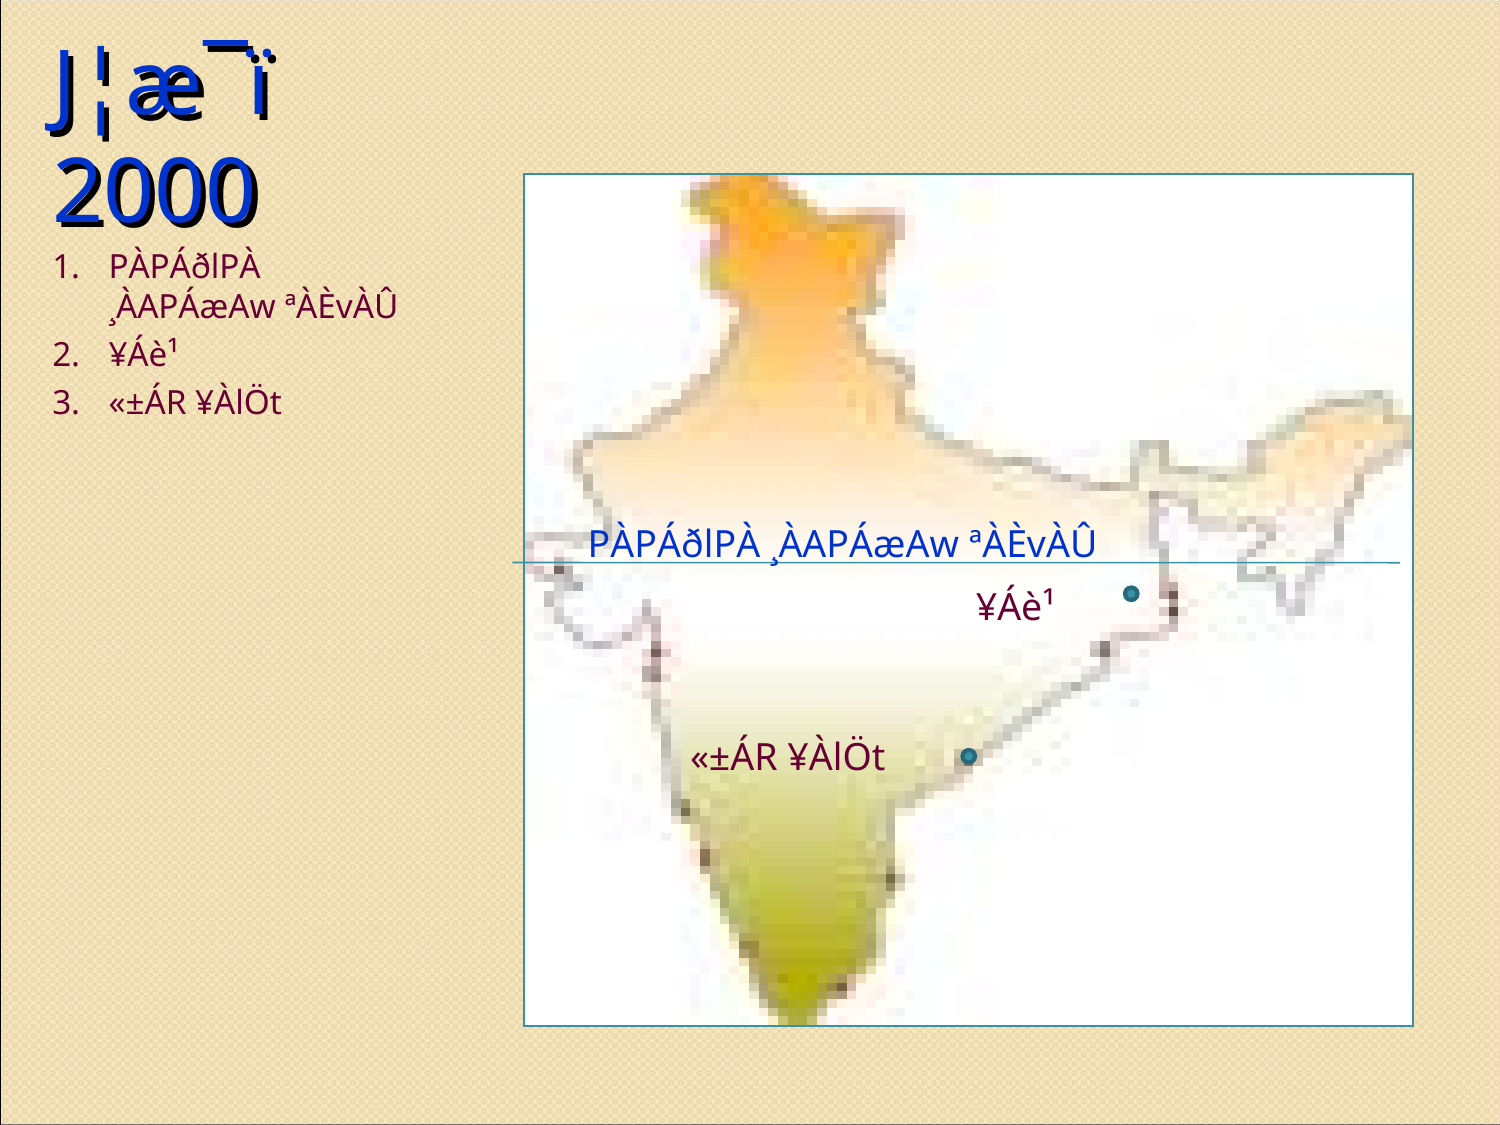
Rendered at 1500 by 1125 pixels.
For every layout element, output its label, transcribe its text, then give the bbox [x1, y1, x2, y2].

text_box PÀPÁðlPÀ ¸ÀAPÁæAw ªÀÈvÀÛ [572, 512, 1226, 573]
text_box «±ÁR ¥ÀlÖt [675, 724, 1013, 786]
text_box J¦æ¯ï 2000 [37, 37, 488, 229]
picture [0, 0, 1500, 1125]
text_box PÀPÁðlPÀ ¸ÀAPÁæAw ªÀÈvÀÛ ¥Áè¹ «±ÁR ¥ÀlÖt [37, 237, 426, 415]
text_box ¥Áè¹ [961, 574, 1184, 636]
